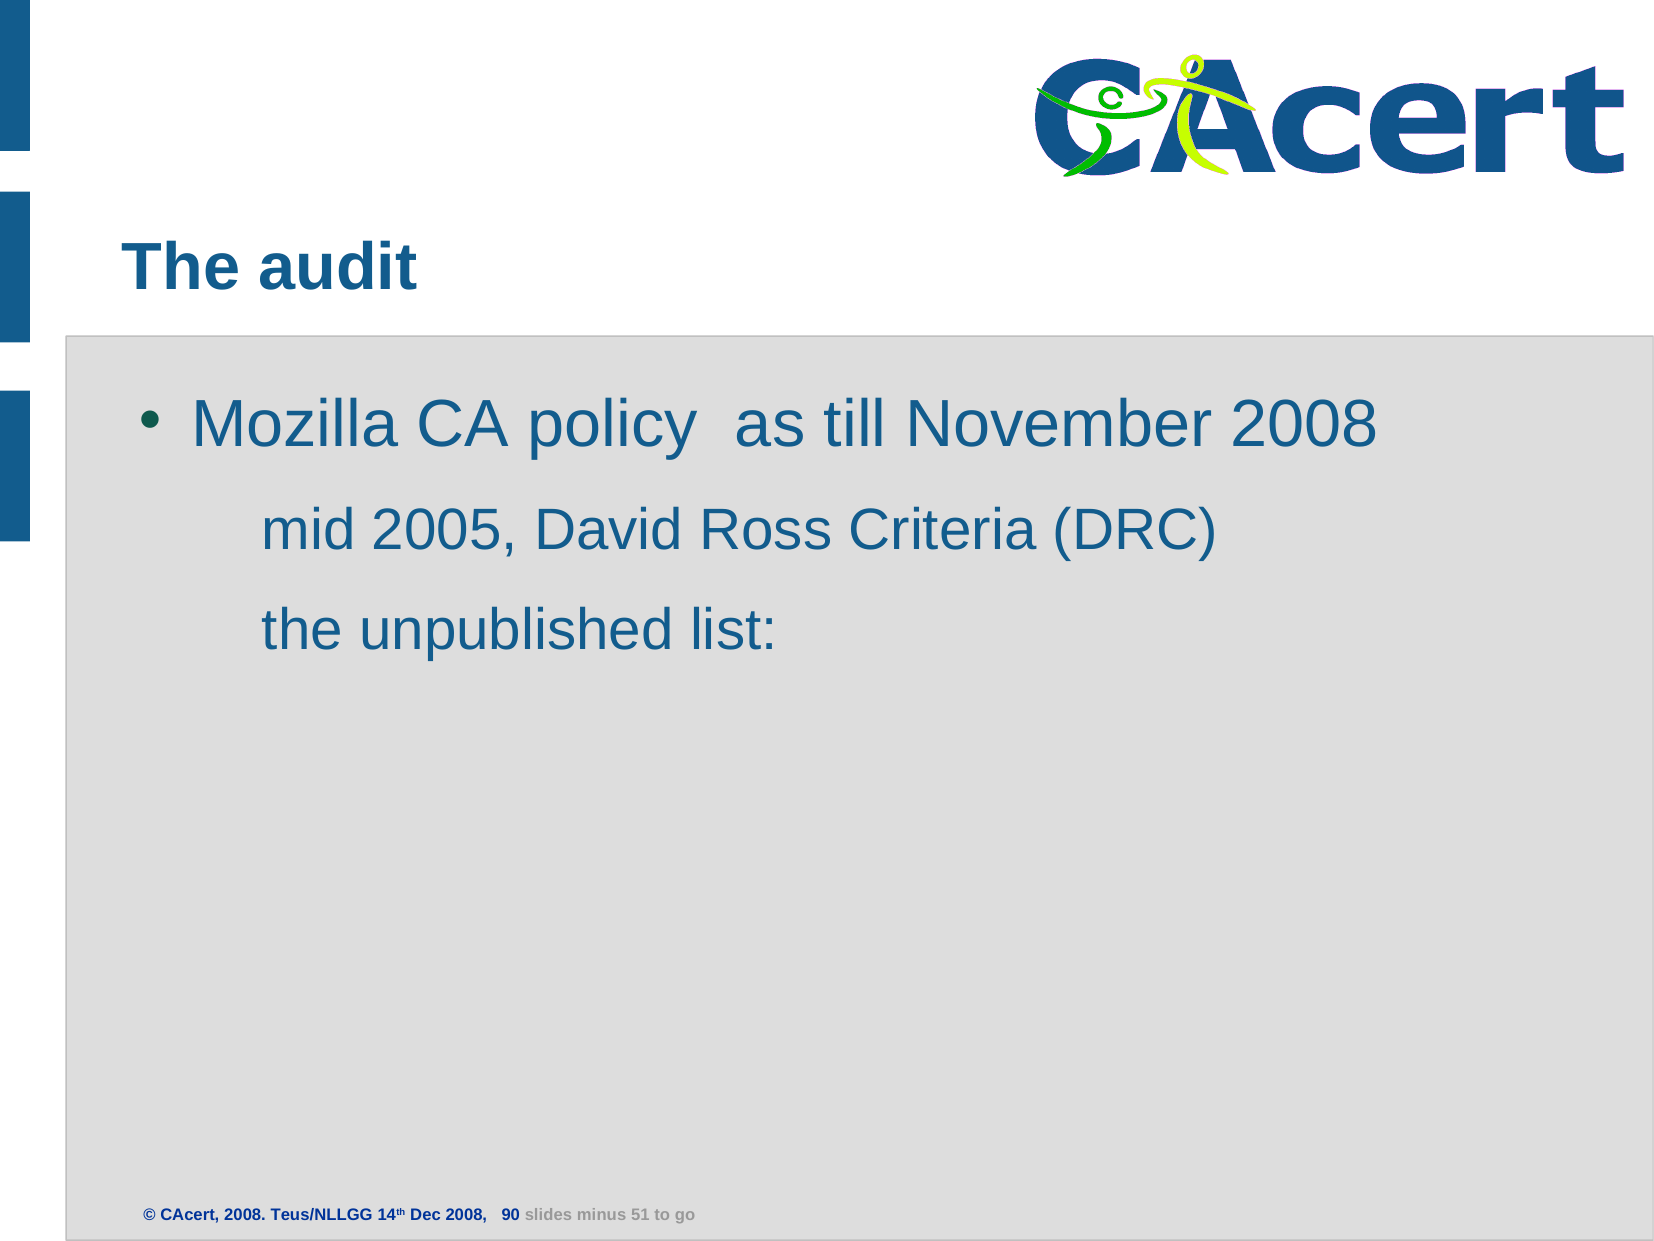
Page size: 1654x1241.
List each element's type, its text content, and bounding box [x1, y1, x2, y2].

picture [1033, 53, 1625, 178]
list Mozilla CA policy as till November 2008 mid 2005, David Ross Criteria (DRC) the unpublished list: [121, 344, 1594, 1238]
title The audit [121, 177, 1533, 315]
